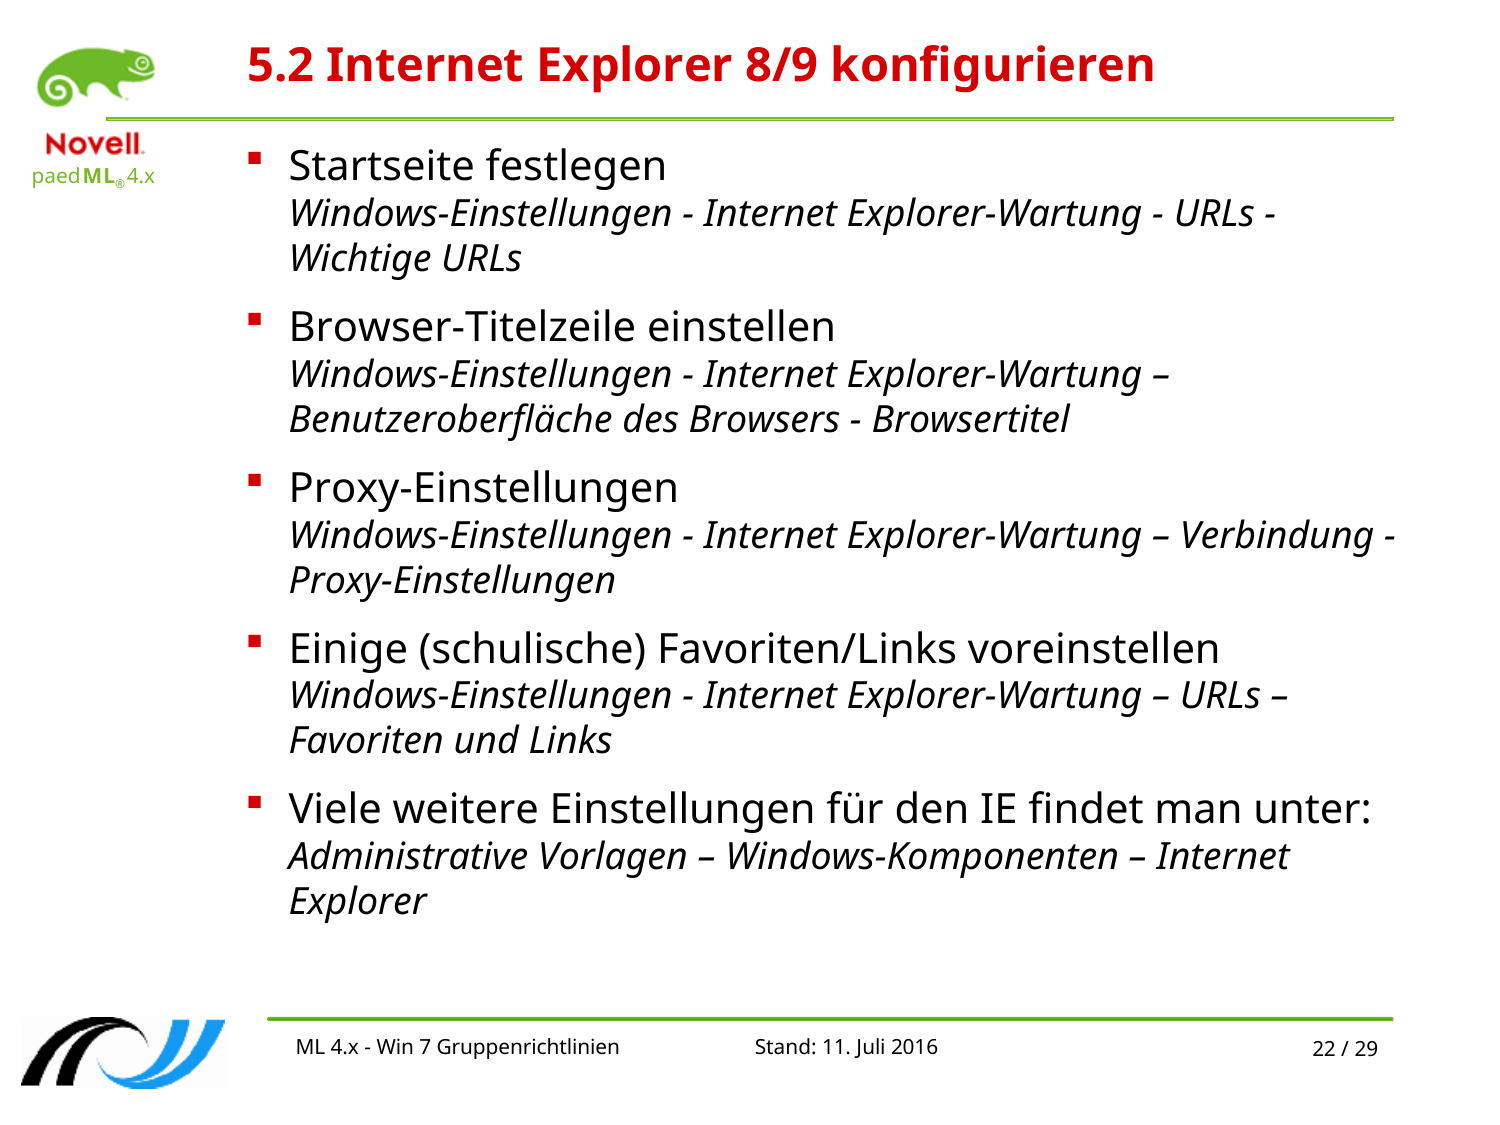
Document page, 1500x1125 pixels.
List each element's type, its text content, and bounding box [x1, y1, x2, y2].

list Startseite festlegen Windows-Einstellungen - Internet Explorer-Wartung - URLs - Wichtige URLs Browser-Titelzeile einstellen Windows-Einstellungen - Internet Explorer-Wartung – Benutzeroberfläche des Browsers - Browsertitel Proxy-Einstellungen Windows-Einstellungen - Internet Explorer-Wartung – Verbindung - Proxy-Einstellungen Einige (schulische) Favoriten/Links voreinstellen Windows-Einstellungen - Internet Explorer-Wartung – URLs – Favoriten und Links Viele weitere Einstellungen für den IE findet man unter: Administrative Vorlagen – Windows-Komponenten – Internet Explorer [230, 131, 1430, 981]
title 5.2 Internet Explorer 8/9 konfigurieren [232, 12, 1388, 113]
picture [24, 32, 167, 175]
picture [21, 1017, 225, 1089]
